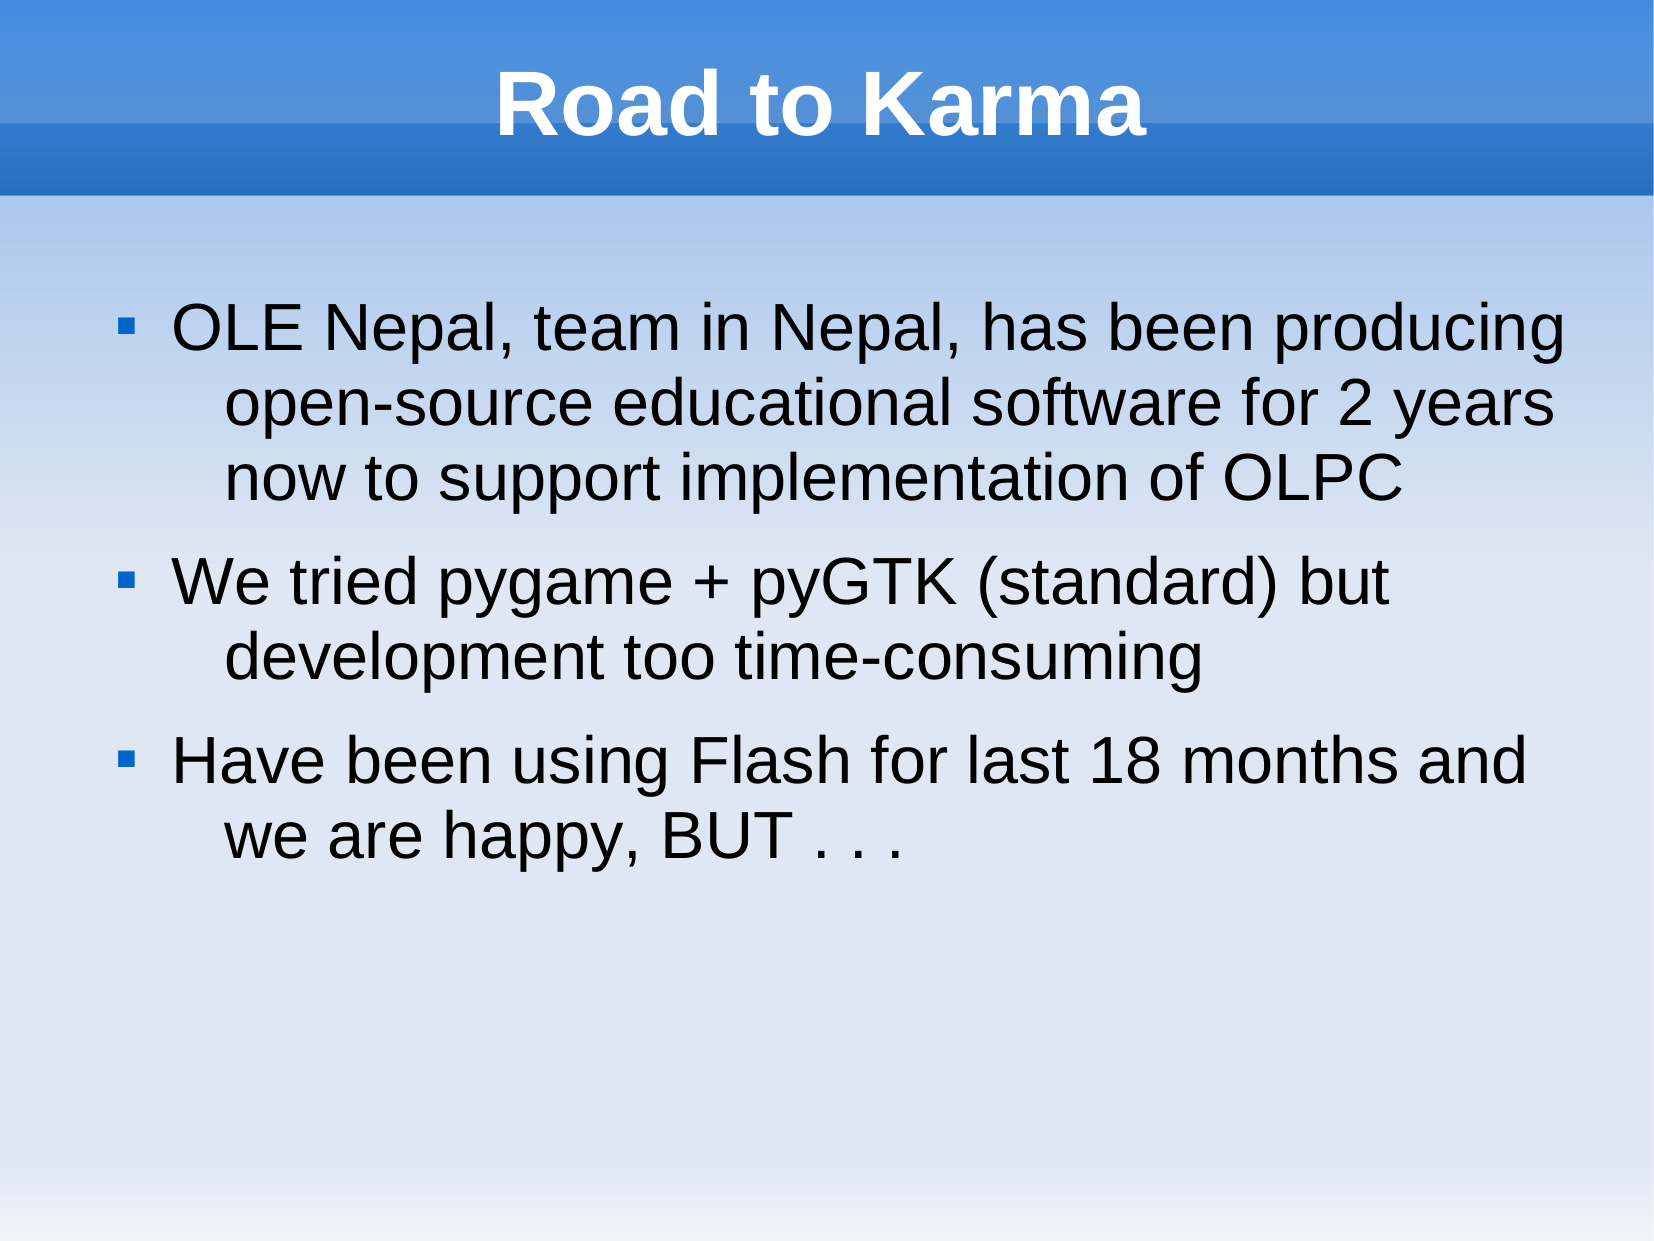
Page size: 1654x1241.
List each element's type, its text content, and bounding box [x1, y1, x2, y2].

title Road to Karma [76, 0, 1565, 208]
picture [0, 0, 1654, 1241]
list OLE Nepal, team in Nepal, has been producing open-source educational software for 2 years now to support implementation of OLPC We tried pygame + pyGTK (standard) but development too time-consuming Have been using Flash for last 18 months and we are happy, BUT . . . [82, 290, 1571, 1109]
